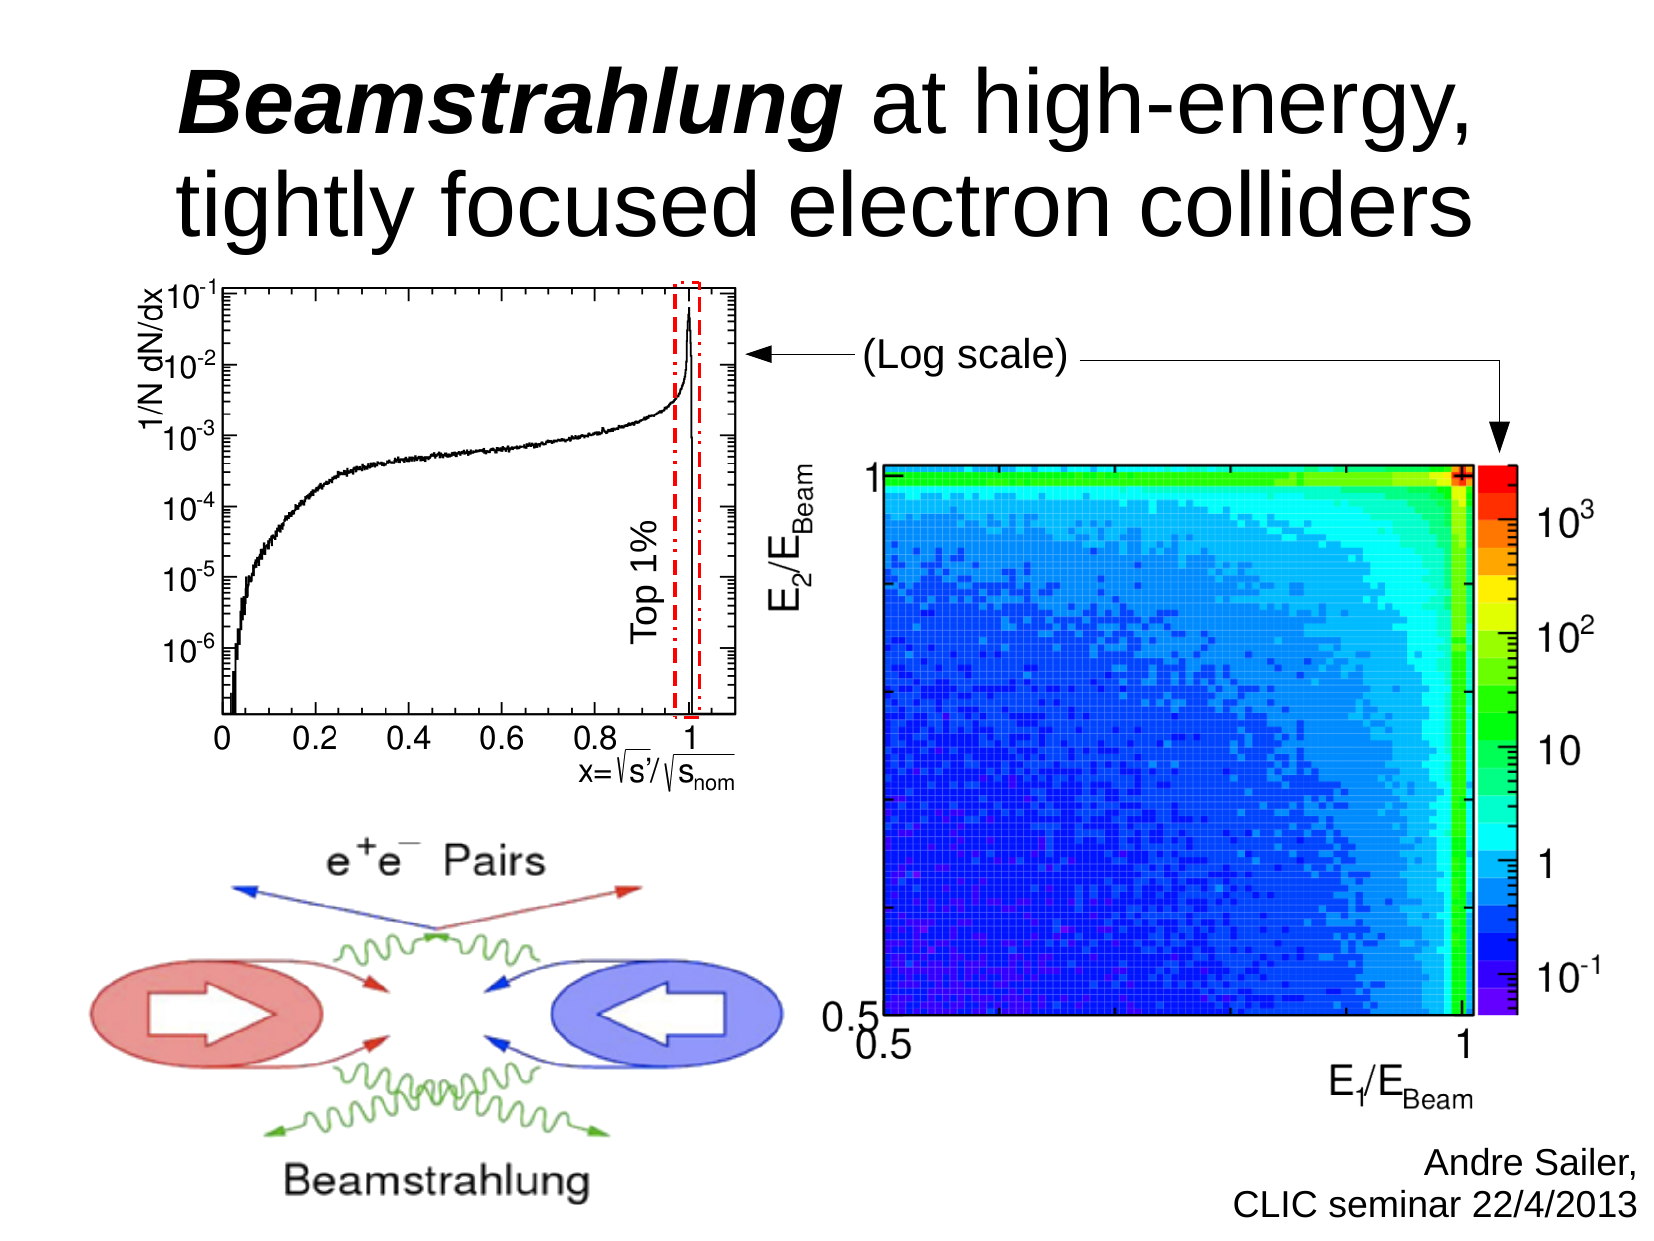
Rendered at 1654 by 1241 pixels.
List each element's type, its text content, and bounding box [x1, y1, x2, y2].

title Beamstrahlung at high-energy, tightly focused electron colliders [82, 49, 1571, 257]
text_box (Log scale) [815, 323, 1116, 385]
picture [129, 270, 746, 801]
text_box Andre Sailer, CLIC seminar 22/4/2013 [1109, 1134, 1653, 1234]
text_box Top 1% [615, 495, 672, 661]
picture [82, 453, 1605, 1205]
